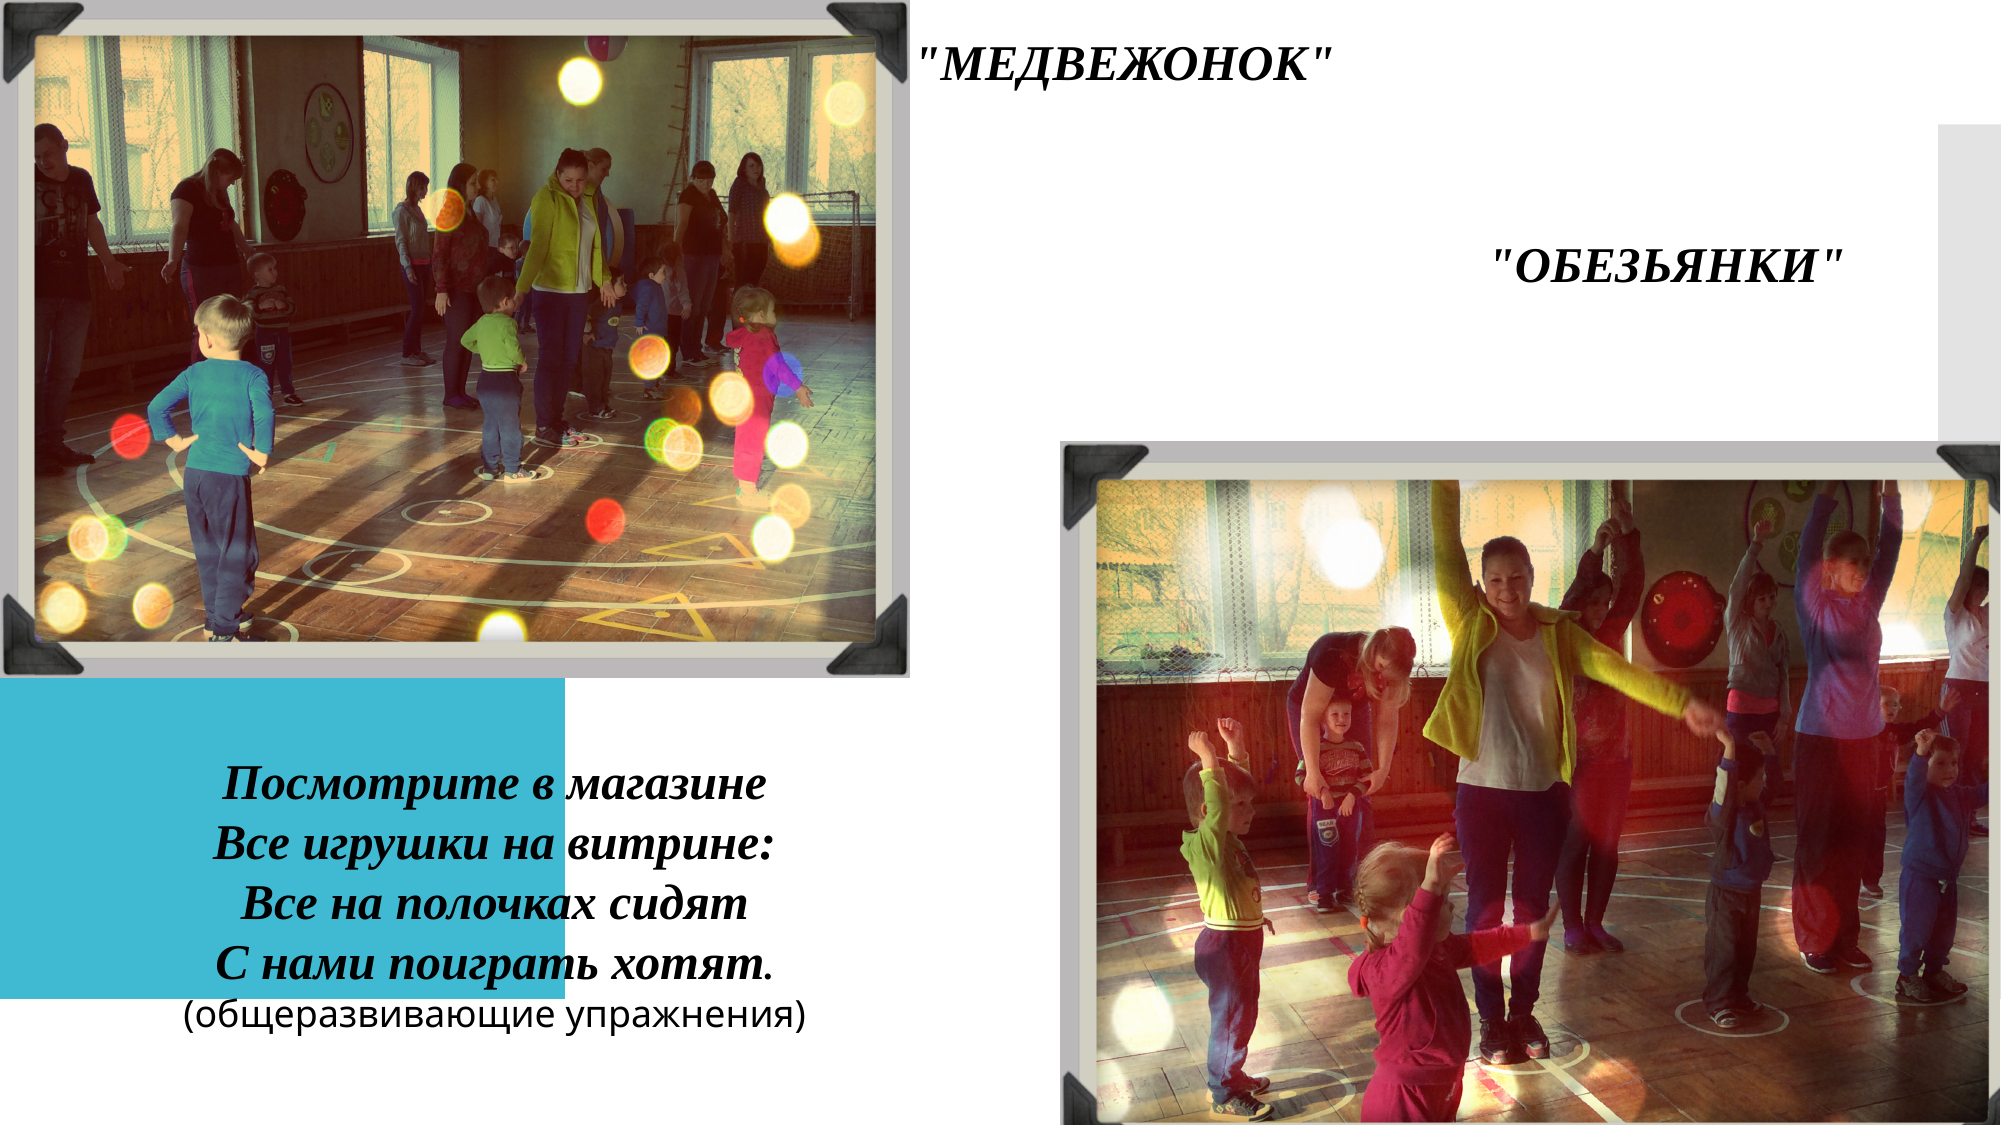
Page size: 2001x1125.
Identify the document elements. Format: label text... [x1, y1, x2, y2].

text_box Посмотрите в магазине Все игрушки на витрине: Все на полочках сидят С нами поиграть хотят. (общеразвивающие упражнения) [130, 742, 859, 1046]
picture [1060, 441, 2000, 1125]
text_box "ОБЕЗЬЯНКИ" [1436, 224, 1897, 301]
picture [0, 0, 910, 678]
text_box "МЕДВЕЖОНОК" [888, 22, 1360, 99]
